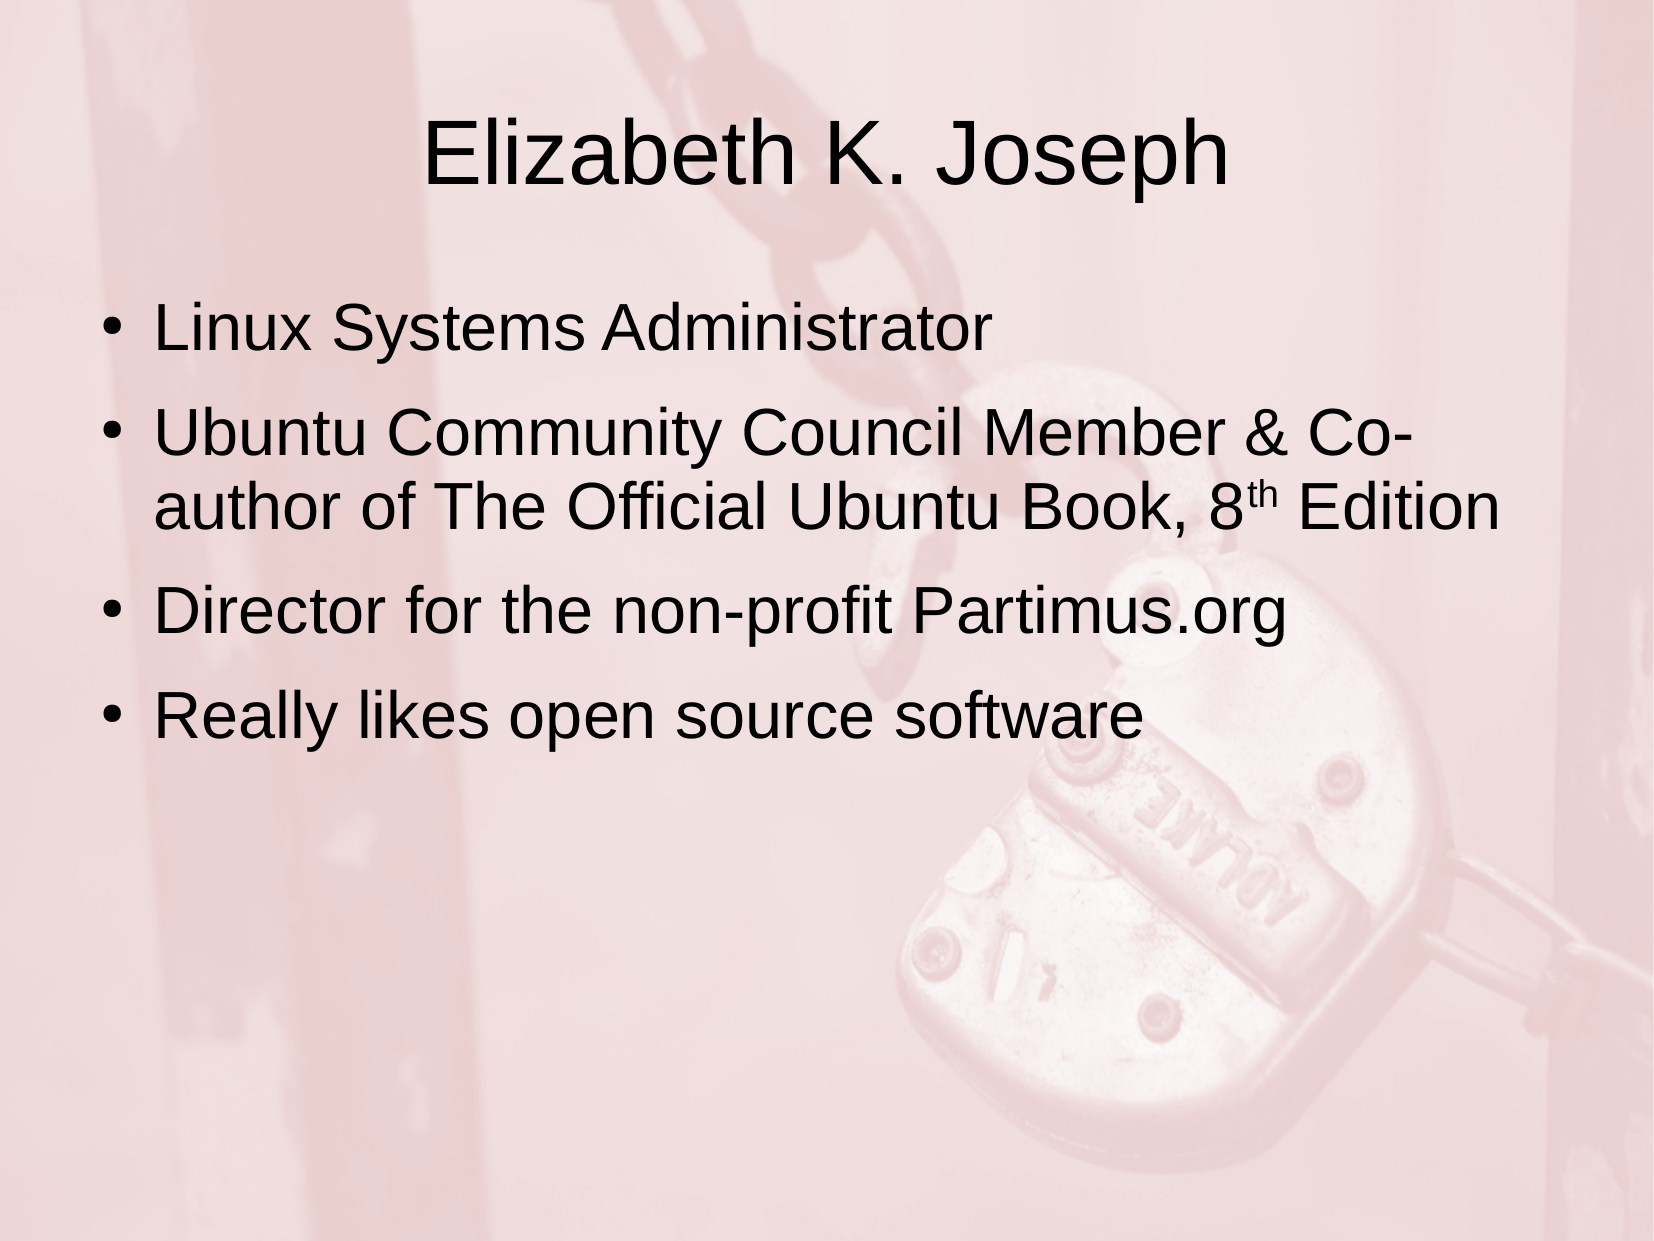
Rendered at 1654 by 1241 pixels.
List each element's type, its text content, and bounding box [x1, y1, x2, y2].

title Elizabeth K. Joseph [82, 49, 1571, 257]
list Linux Systems Administrator Ubuntu Community Council Member & Co-author of The Official Ubuntu Book, 8th Edition Director for the non-profit Partimus.org Really likes open source software [82, 290, 1571, 1010]
picture [0, 0, 1654, 1241]
